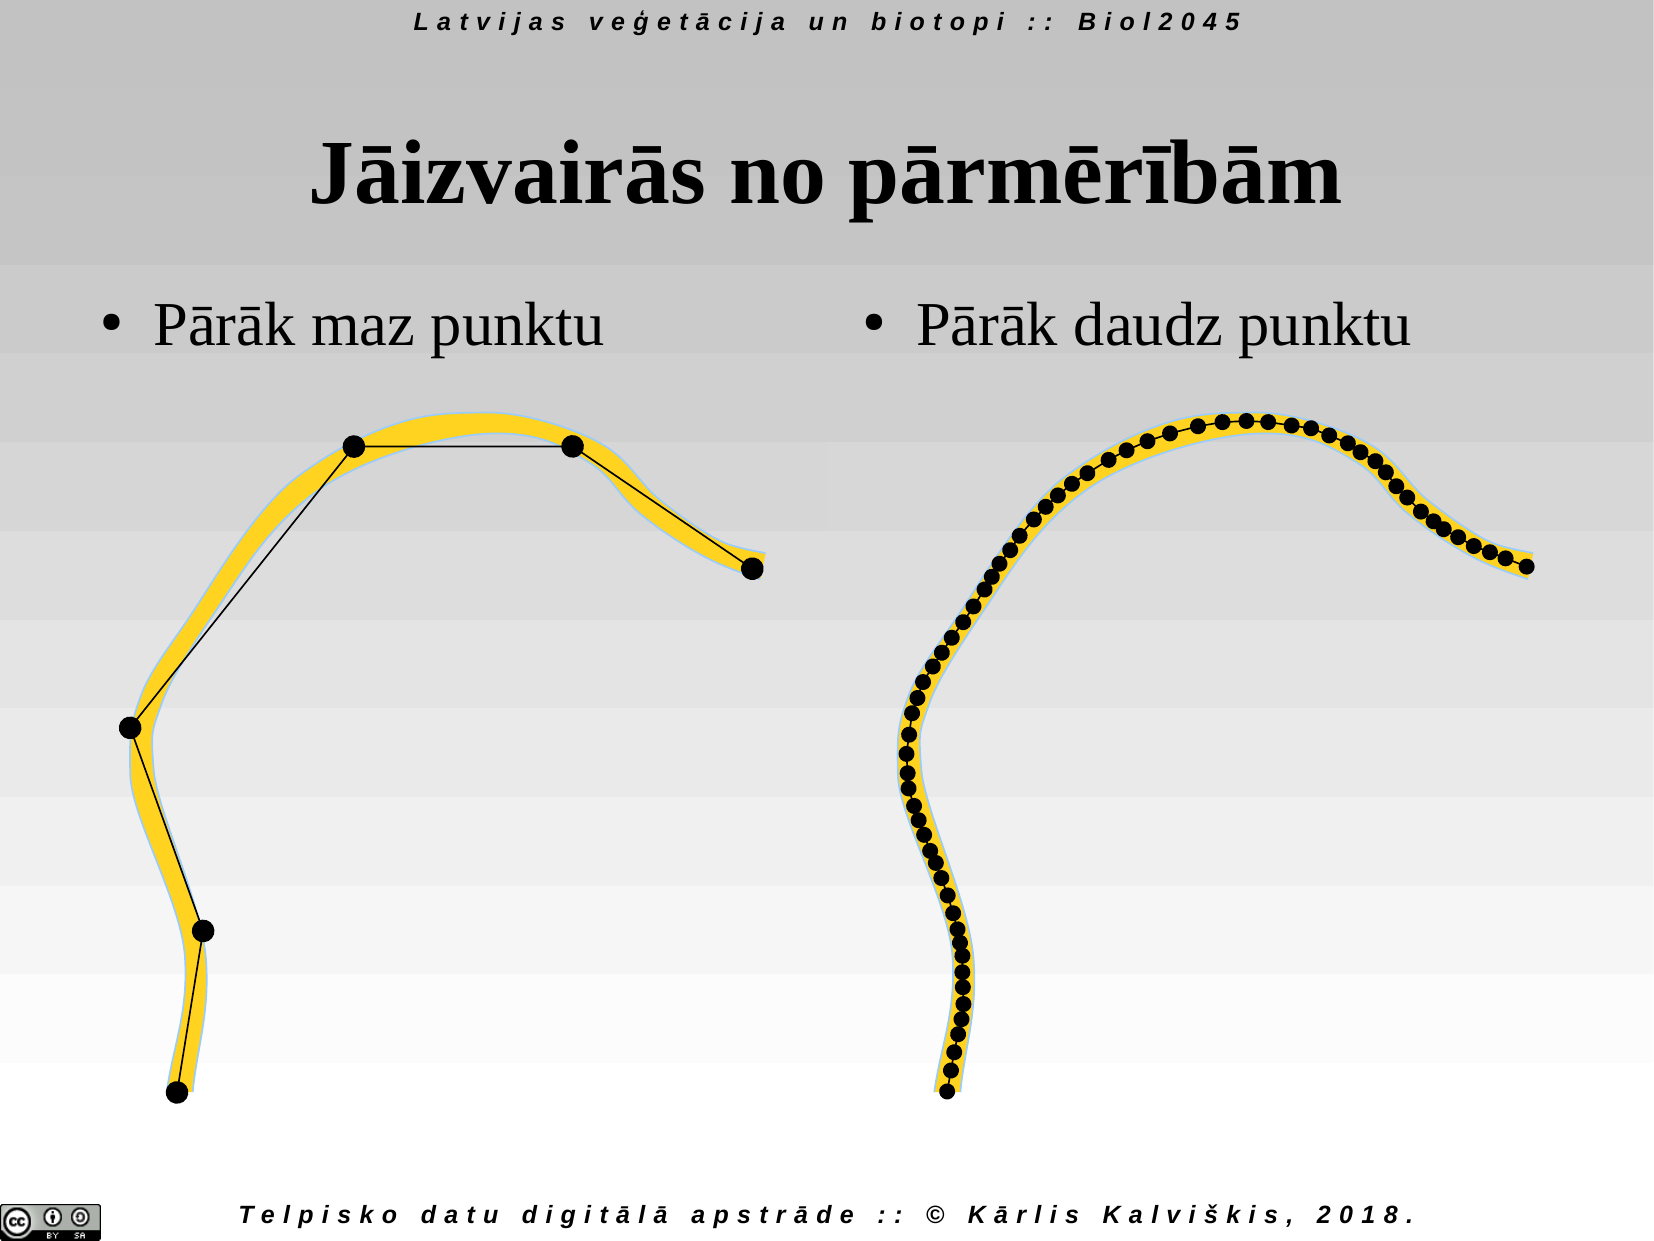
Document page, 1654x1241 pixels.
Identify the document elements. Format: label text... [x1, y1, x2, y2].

picture [0, 0, 1654, 1241]
title Jāizvairās no pārmērībām [29, 49, 1625, 296]
text_box [118, 412, 766, 1104]
list Pārāk maz punktu [82, 289, 809, 1113]
list Pārāk daudz punktu [845, 289, 1572, 1113]
text_box [897, 412, 1535, 1100]
